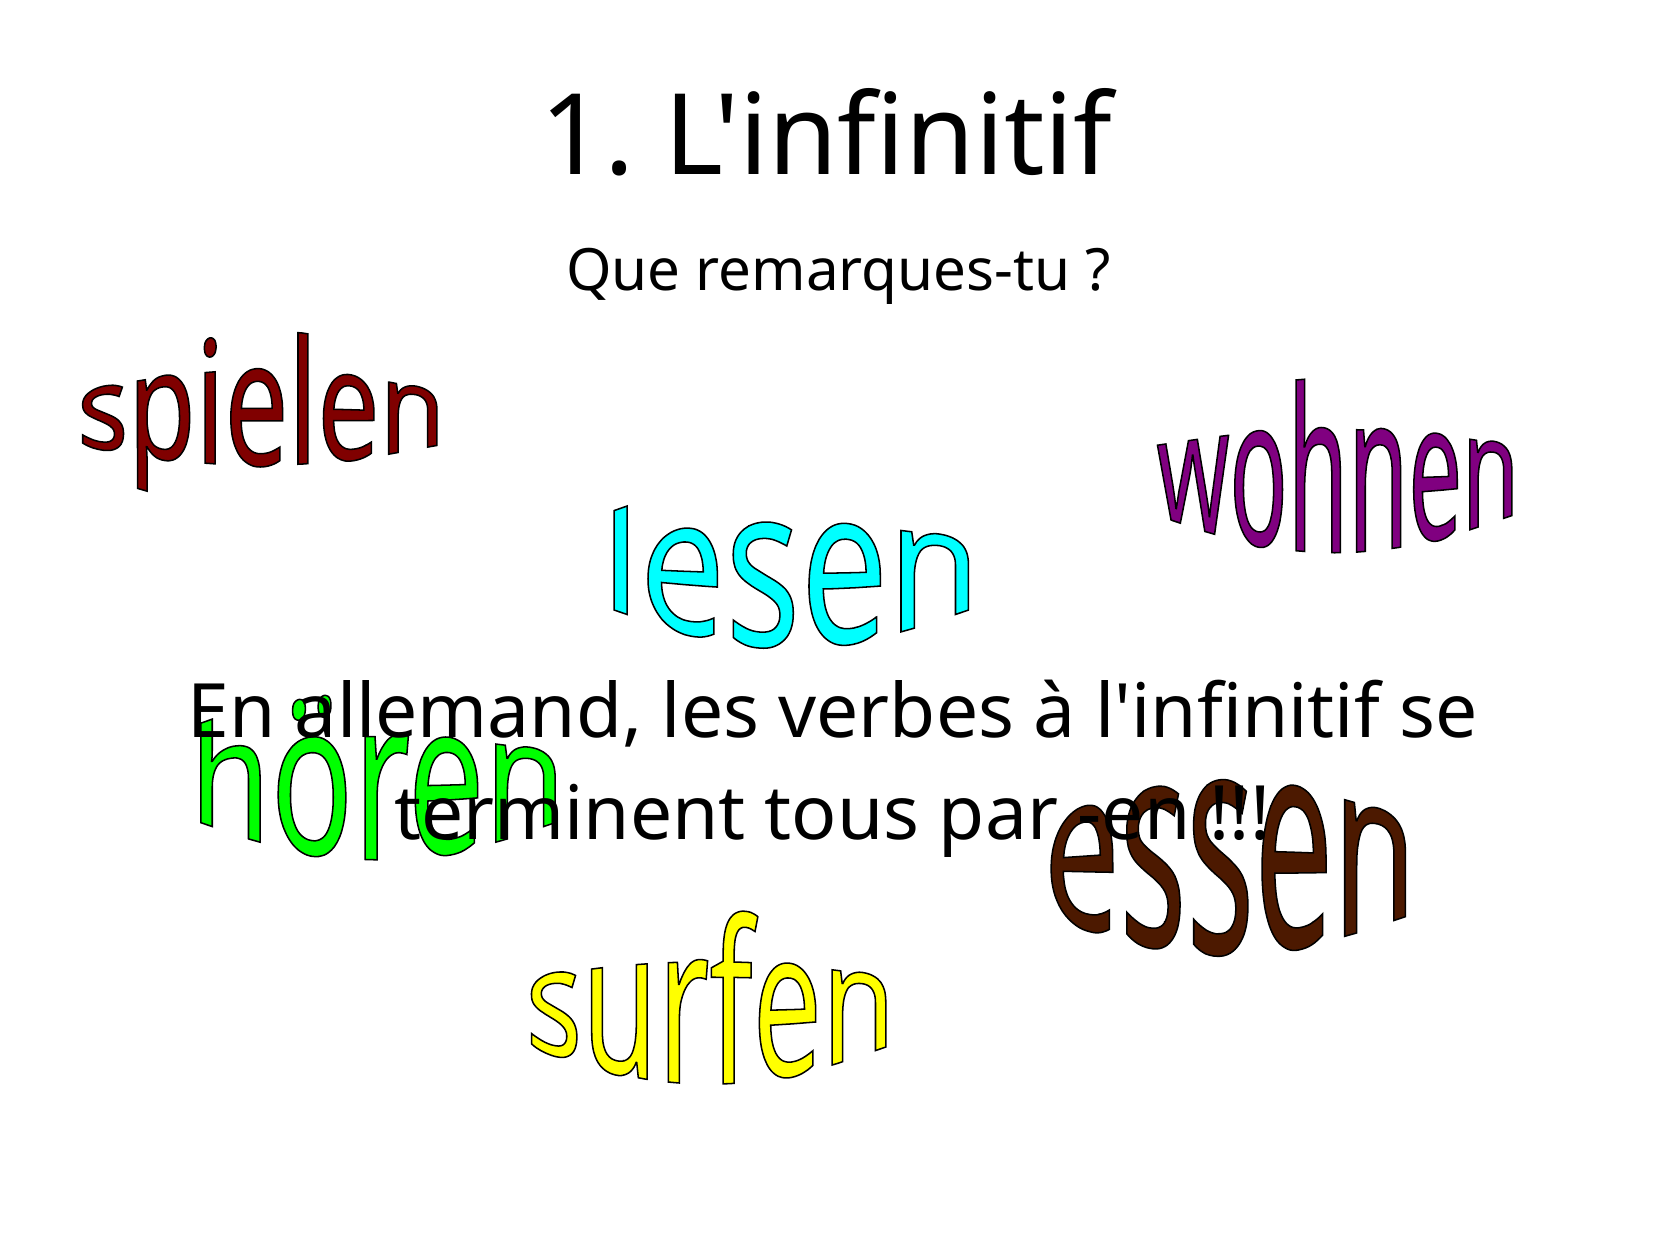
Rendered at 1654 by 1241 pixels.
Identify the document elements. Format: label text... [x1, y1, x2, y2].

text_box surfen [832, 982, 886, 1066]
text_box wohnen [1234, 430, 1283, 548]
text_box 1. L'infinitif [35, 47, 1619, 221]
text_box spielen [323, 374, 374, 462]
text_box wohnen [1296, 379, 1341, 553]
text_box lesen [614, 505, 628, 615]
text_box spielen [388, 382, 437, 455]
text_box wohnen [1413, 433, 1458, 542]
text_box spielen [297, 332, 308, 465]
text_box En allemand, les verbes à l'infinitif se terminent tous par -en !!! [141, 649, 1524, 982]
text_box surfen [759, 982, 816, 1078]
text_box spielen [137, 375, 190, 492]
text_box surfen [591, 982, 648, 1080]
text_box Que remarques-tu ? [82, 220, 1595, 317]
text_box lesen [808, 523, 881, 646]
text_box lesen [648, 528, 718, 638]
text_box surfen [723, 982, 735, 1084]
text_box wohnen [1356, 428, 1401, 553]
text_box wohnen [1157, 435, 1229, 535]
text_box spielen [205, 371, 216, 464]
text_box surfen [668, 982, 691, 1084]
text_box lesen [901, 530, 969, 632]
text_box wohnen [1469, 439, 1512, 530]
text_box lesen [733, 522, 794, 649]
text_box surfen [531, 982, 577, 1058]
text_box spielen [204, 337, 217, 358]
text_box spielen [230, 368, 283, 468]
text_box spielen [82, 385, 124, 451]
